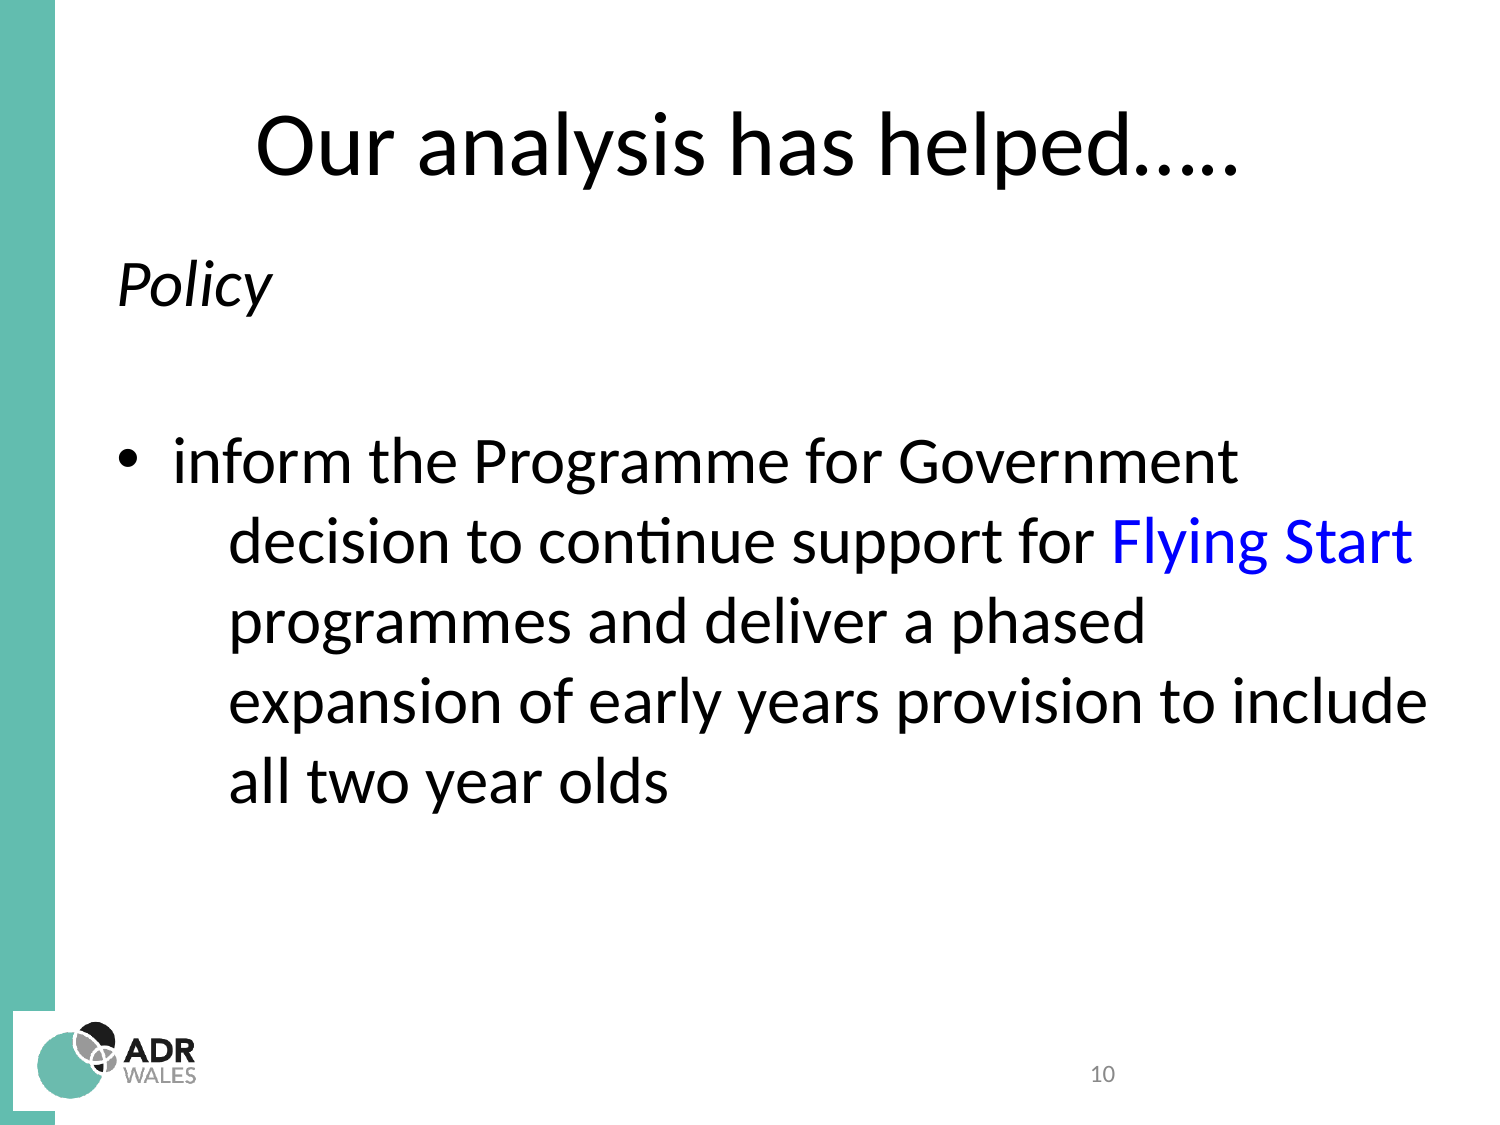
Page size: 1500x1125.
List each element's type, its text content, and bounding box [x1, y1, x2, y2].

text_box 10 [1074, 1042, 1426, 1103]
title Our analysis has helped….. [75, 45, 1426, 233]
list Policy inform the Programme for Government decision to continue support for Flying Start programmes and deliver a phased expansion of early years provision to include all two year olds [101, 232, 1452, 976]
picture [12, 1011, 223, 1111]
